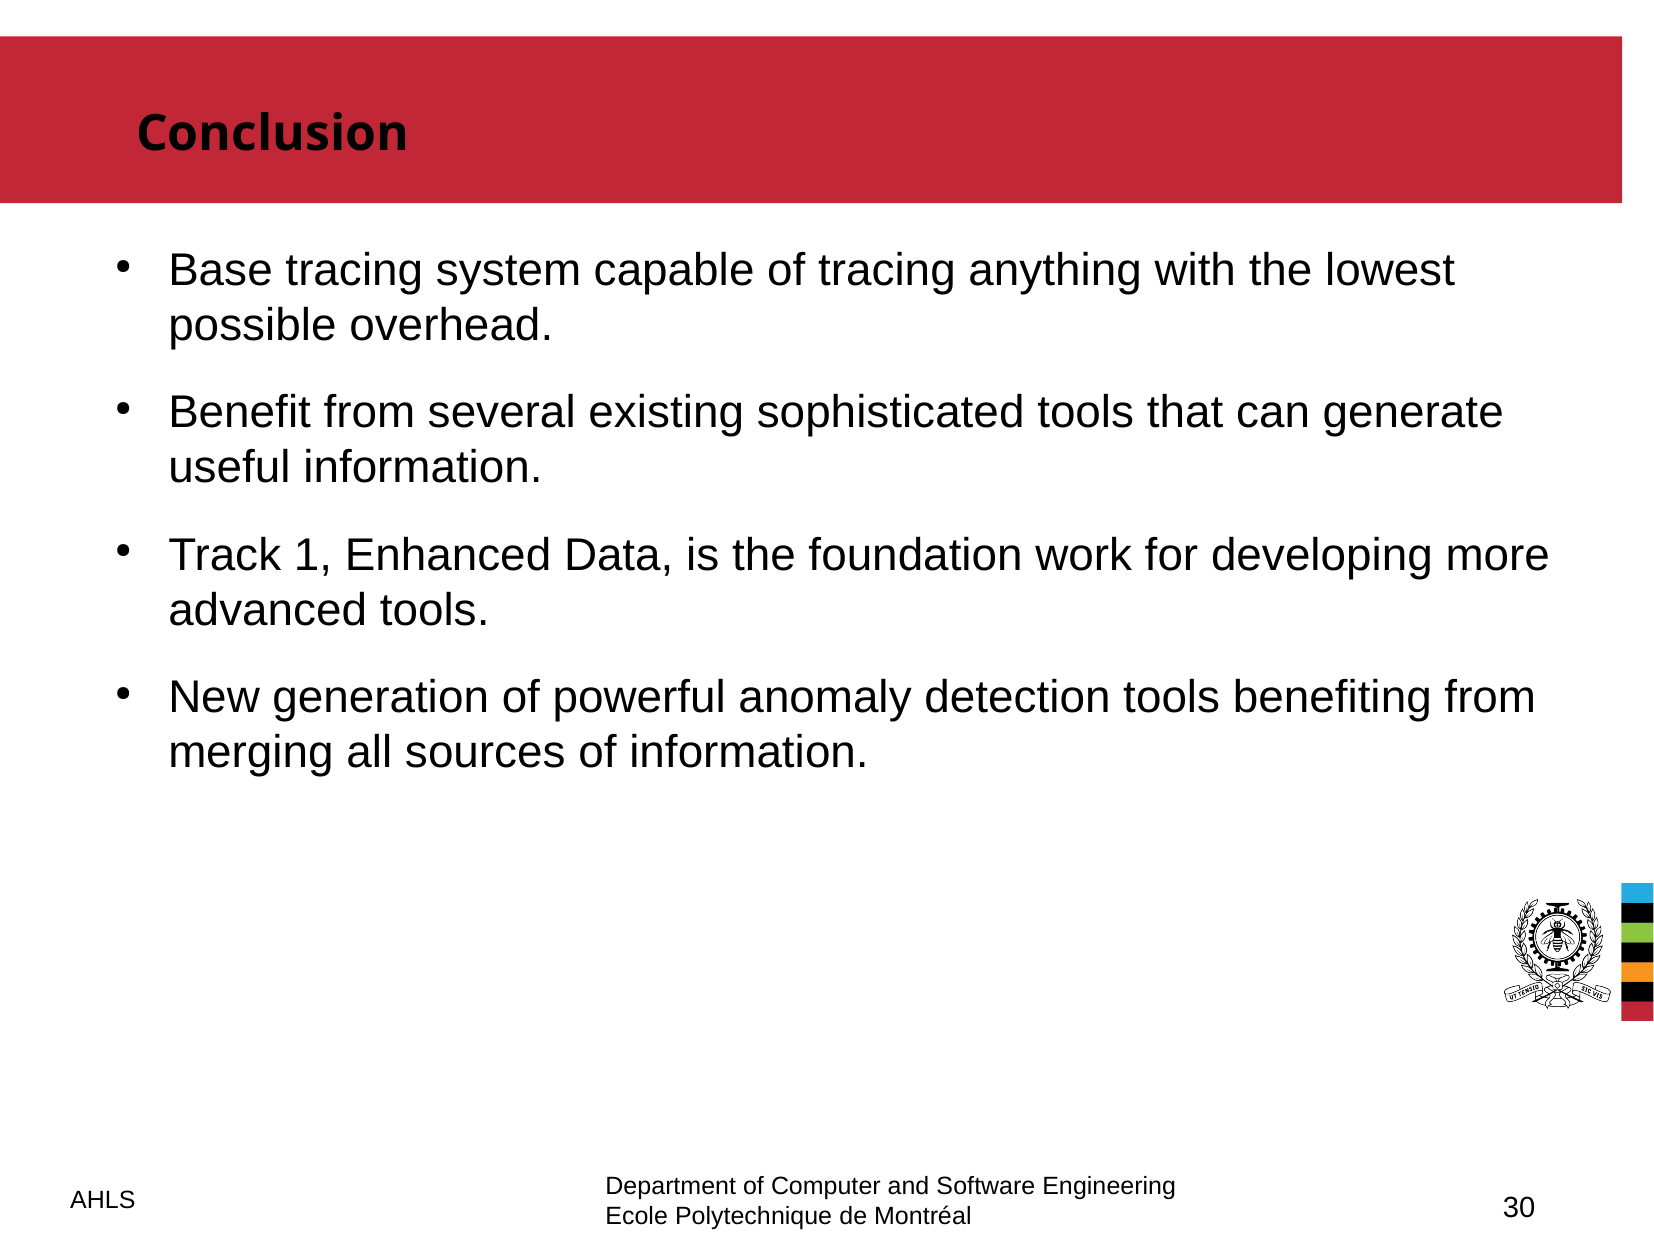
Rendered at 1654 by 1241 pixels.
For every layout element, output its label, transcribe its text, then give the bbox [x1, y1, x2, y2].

picture [1615, 883, 1654, 1021]
title Conclusion [103, 62, 1602, 168]
list Base tracing system capable of tracing anything with the lowest possible overhead. Benefit from several existing sophisticated tools that can generate useful information. Track 1, Enhanced Data, is the foundation work for developing more advanced tools. New generation of powerful anomaly detection tools benefiting from merging all sources of information. [82, 232, 1615, 1163]
